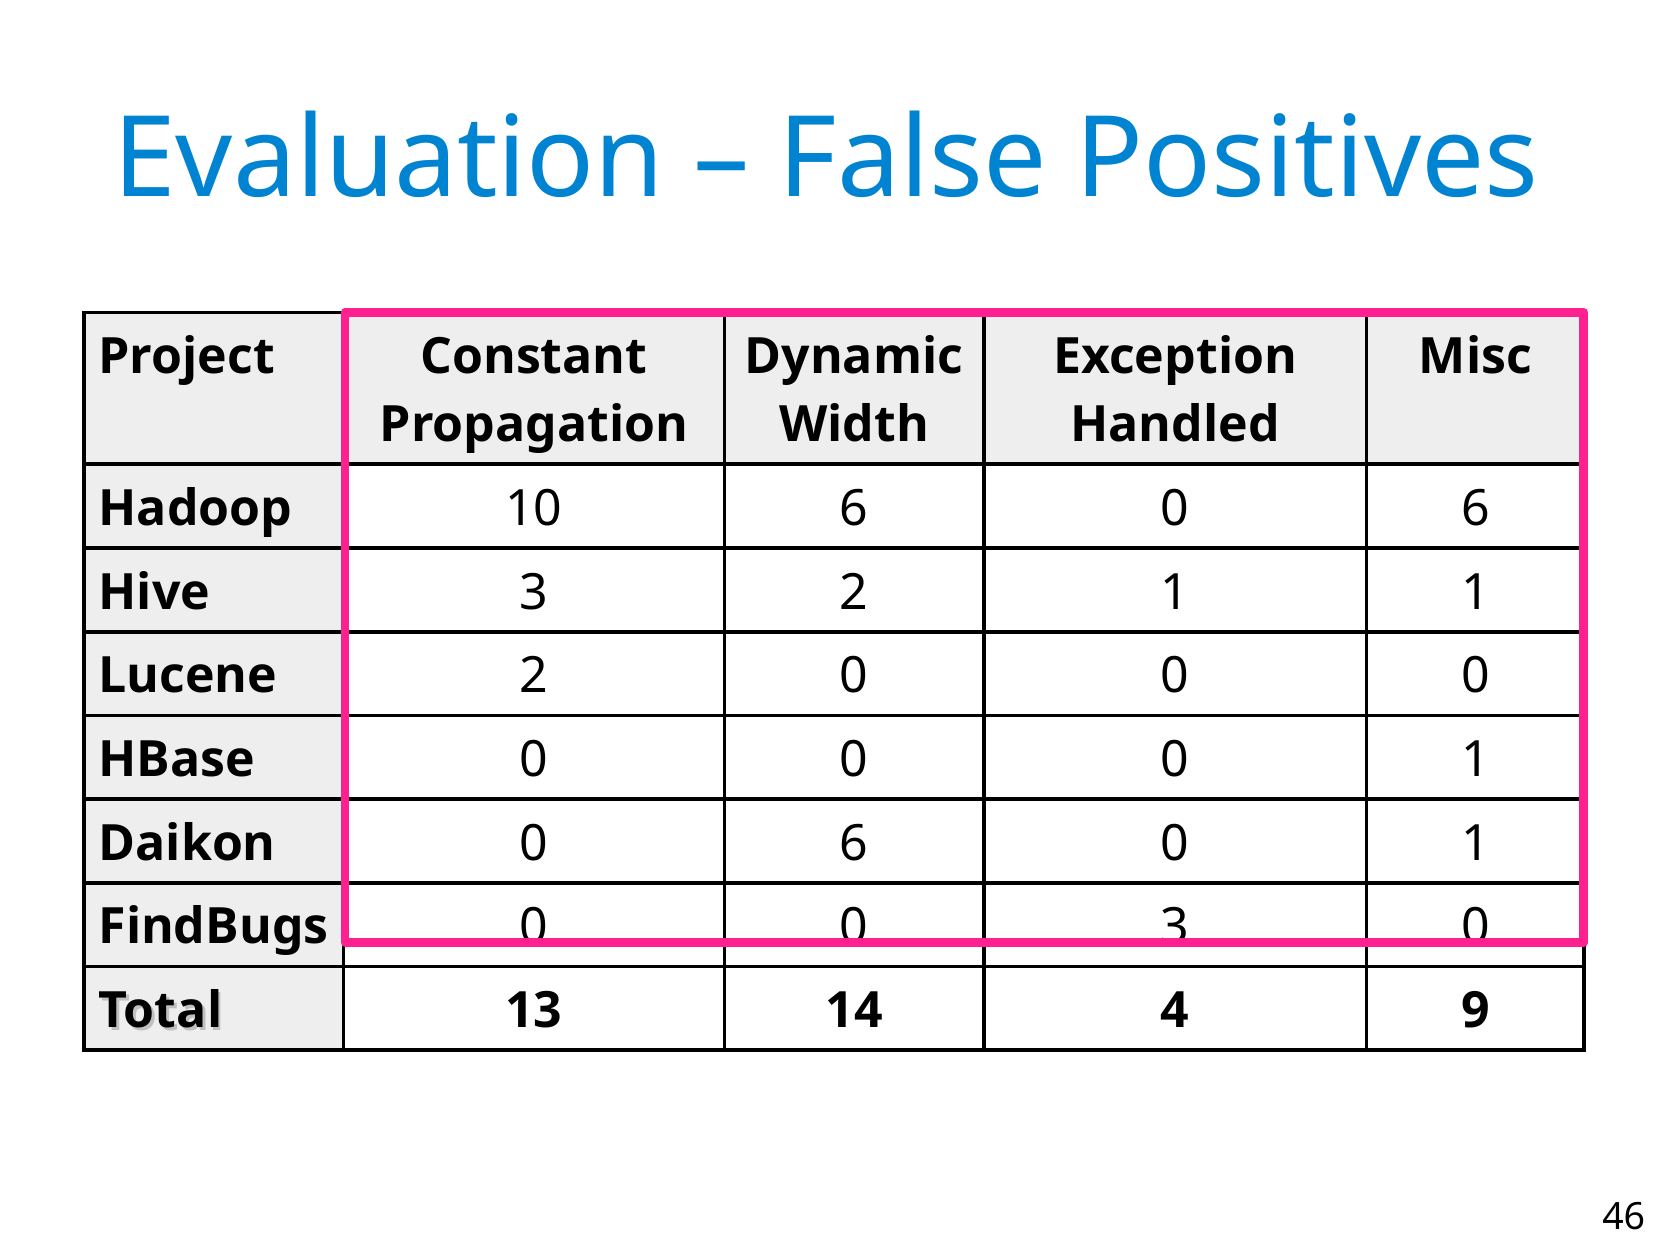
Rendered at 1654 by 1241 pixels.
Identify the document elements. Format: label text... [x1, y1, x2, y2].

table_header Exception Handled [986, 317, 1365, 462]
table_cell 10 [349, 466, 723, 546]
table_cell Hive [86, 550, 341, 630]
table_cell 0 [349, 885, 723, 938]
table_cell 0 [726, 717, 982, 797]
title Evaluation – False Positives [82, 49, 1571, 257]
table_cell Total [86, 968, 342, 1048]
table_cell 14 [726, 968, 982, 1048]
table_cell 0 [1468, 911, 1483, 938]
table_cell 1 [1368, 801, 1579, 881]
table_cell 1 [1368, 550, 1579, 630]
table_cell 0 [726, 634, 982, 714]
table_cell Lucene [86, 634, 341, 714]
table_cell 3 [349, 550, 723, 630]
table_cell 2 [726, 550, 982, 630]
table_cell 0 [1368, 885, 1579, 938]
table_cell 0 [349, 801, 723, 881]
table_header Constant Propagation [349, 317, 723, 462]
table_header Dynamic Width [726, 317, 982, 462]
table_cell 1 [1368, 717, 1579, 797]
table_cell 0 [986, 634, 1365, 714]
table_cell 3 [986, 947, 1365, 965]
table_cell 0 [986, 466, 1365, 546]
table_cell FindBugs [86, 885, 342, 965]
table_cell 0 [726, 947, 982, 965]
table_cell Daikon [86, 801, 341, 881]
table_cell 13 [345, 968, 723, 1048]
table_cell 0 [846, 911, 861, 938]
text_box [1395, 1215, 1654, 1241]
table_cell 0 [1368, 947, 1582, 965]
table_cell 0 [345, 947, 723, 965]
table_cell 6 [726, 466, 982, 546]
table_cell Hadoop [86, 466, 341, 546]
table_cell HBase [86, 717, 341, 797]
table_cell 9 [1368, 968, 1582, 1048]
table_cell 1 [986, 550, 1365, 630]
table_header Misc [1368, 317, 1579, 462]
table_cell 0 [349, 717, 723, 797]
table_cell 0 [1368, 634, 1579, 714]
table_cell 4 [986, 968, 1365, 1048]
table_cell 0 [986, 801, 1365, 881]
table_header Project [86, 314, 341, 462]
table_cell 0 [726, 885, 982, 938]
table_cell 6 [1368, 466, 1579, 546]
table_cell 2 [349, 634, 723, 714]
table_cell 0 [986, 717, 1365, 797]
table_cell 6 [726, 801, 982, 881]
table_cell 0 [526, 911, 541, 938]
table_cell 3 [986, 885, 1365, 938]
